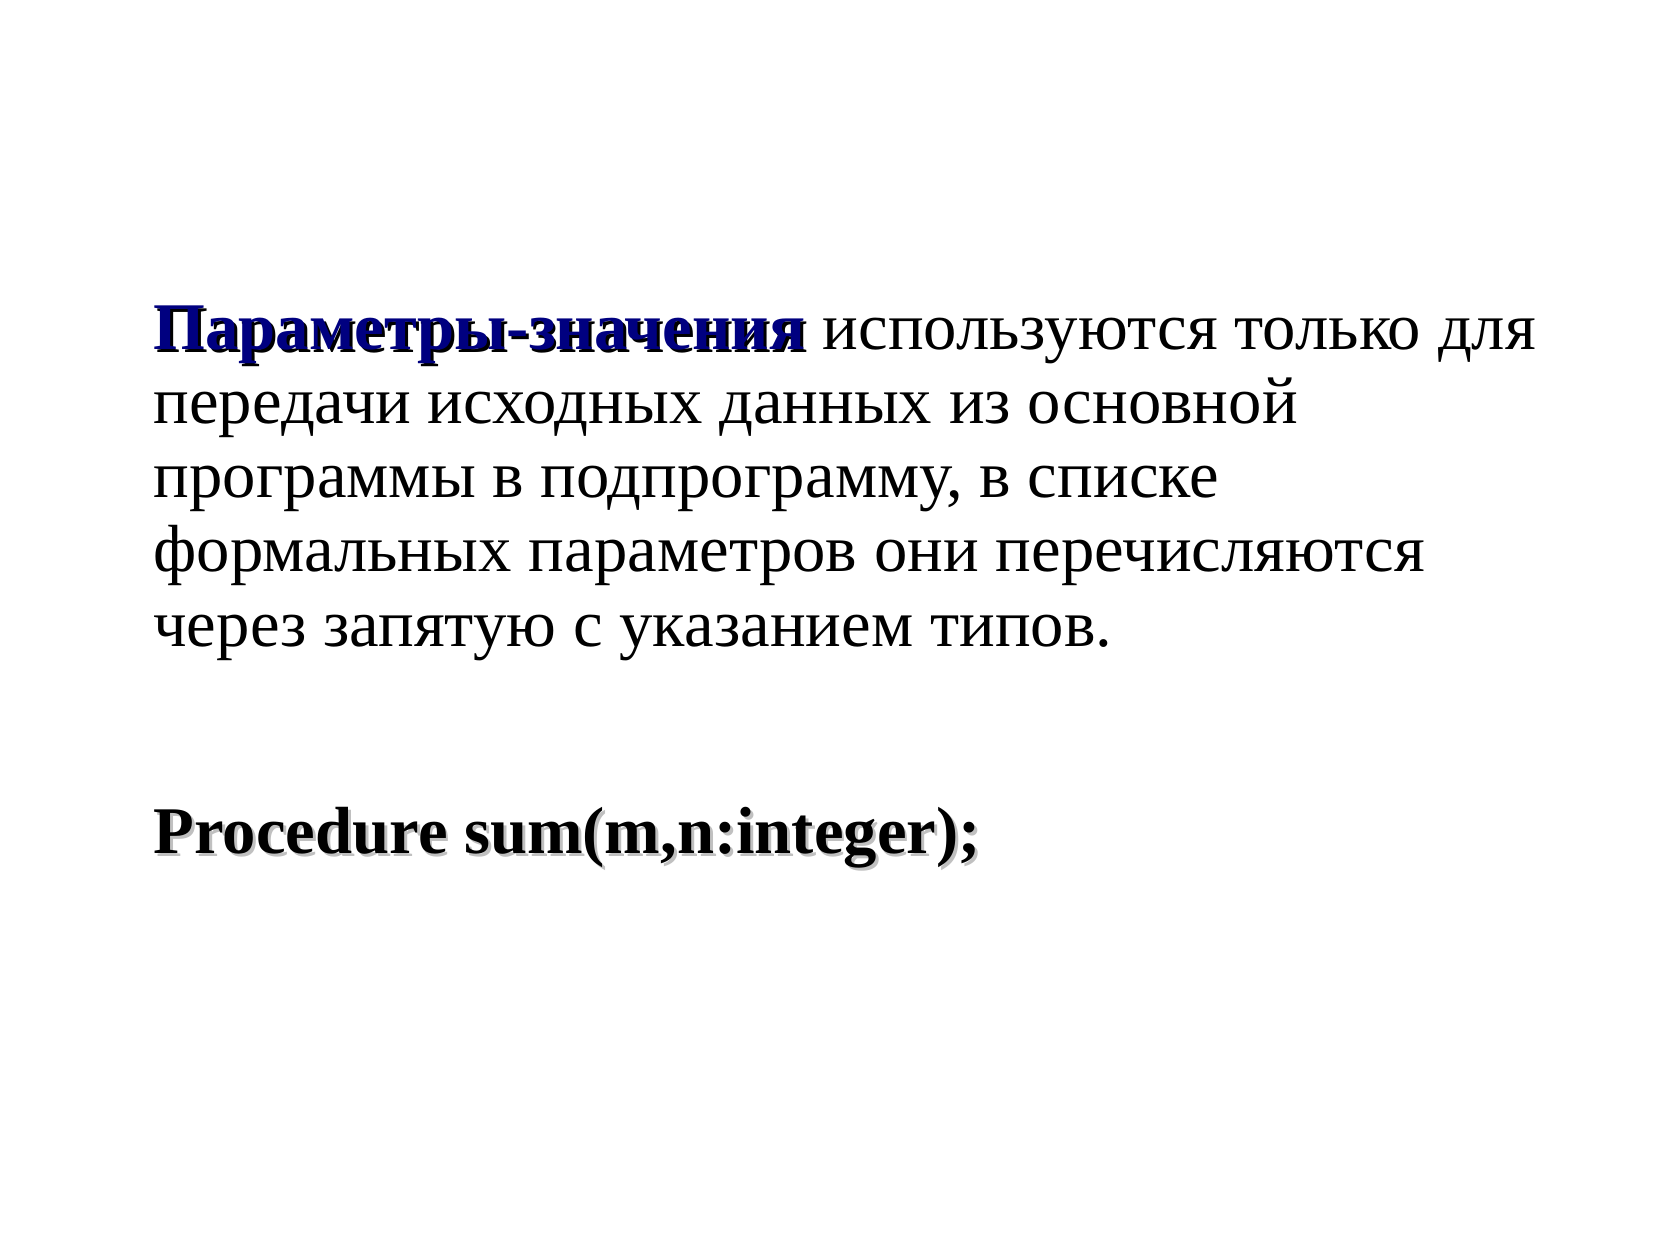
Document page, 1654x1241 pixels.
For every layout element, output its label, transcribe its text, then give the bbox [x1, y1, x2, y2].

list Параметры-значения используются только для передачи исходных данных из основной программы в подпрограмму, в списке формальных параметров они перечисляются через запятую с указанием типов. Procedure sum(m,n:integer); [82, 290, 1571, 1094]
